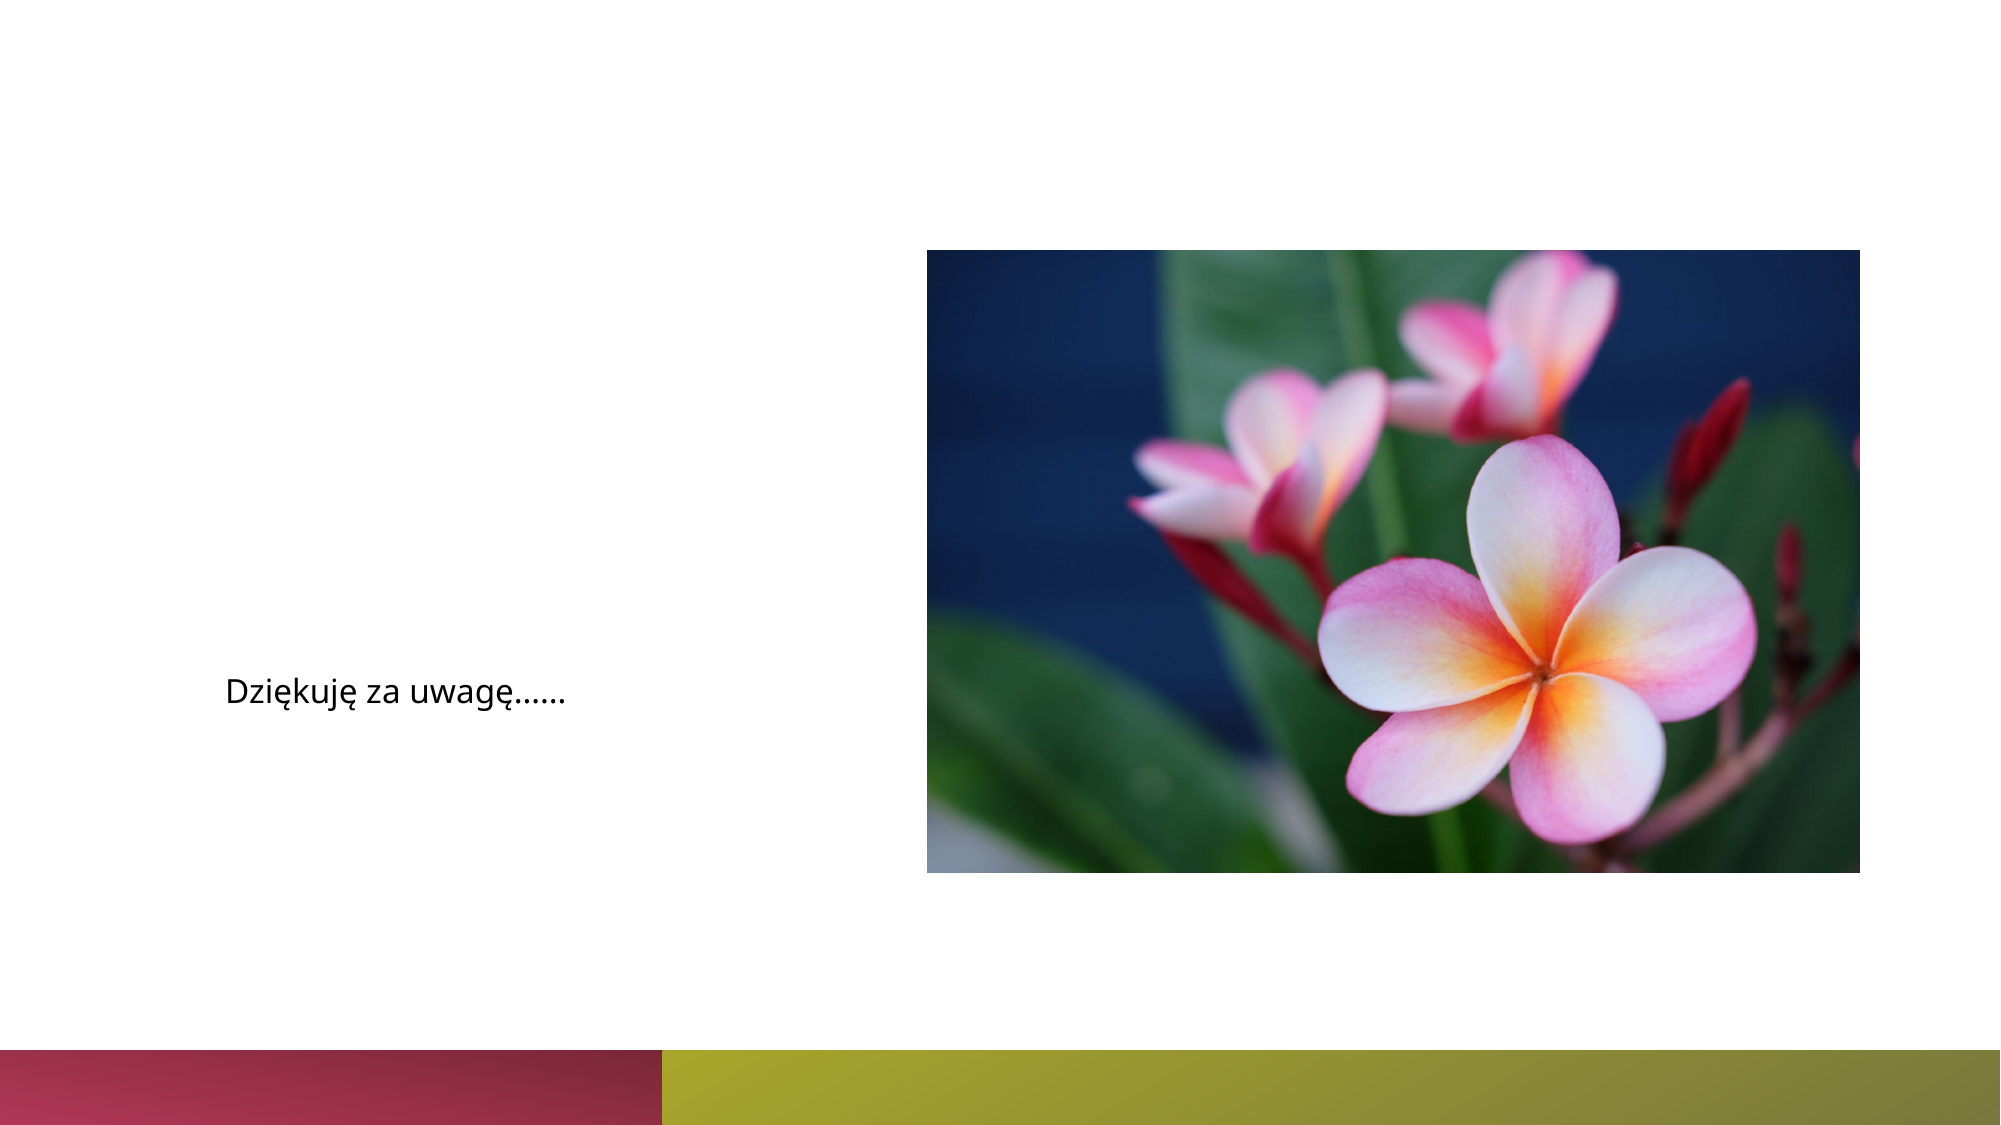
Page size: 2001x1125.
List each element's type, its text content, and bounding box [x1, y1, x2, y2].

list Dziękuję za uwagę…… [225, 662, 871, 962]
picture [927, 250, 1860, 873]
